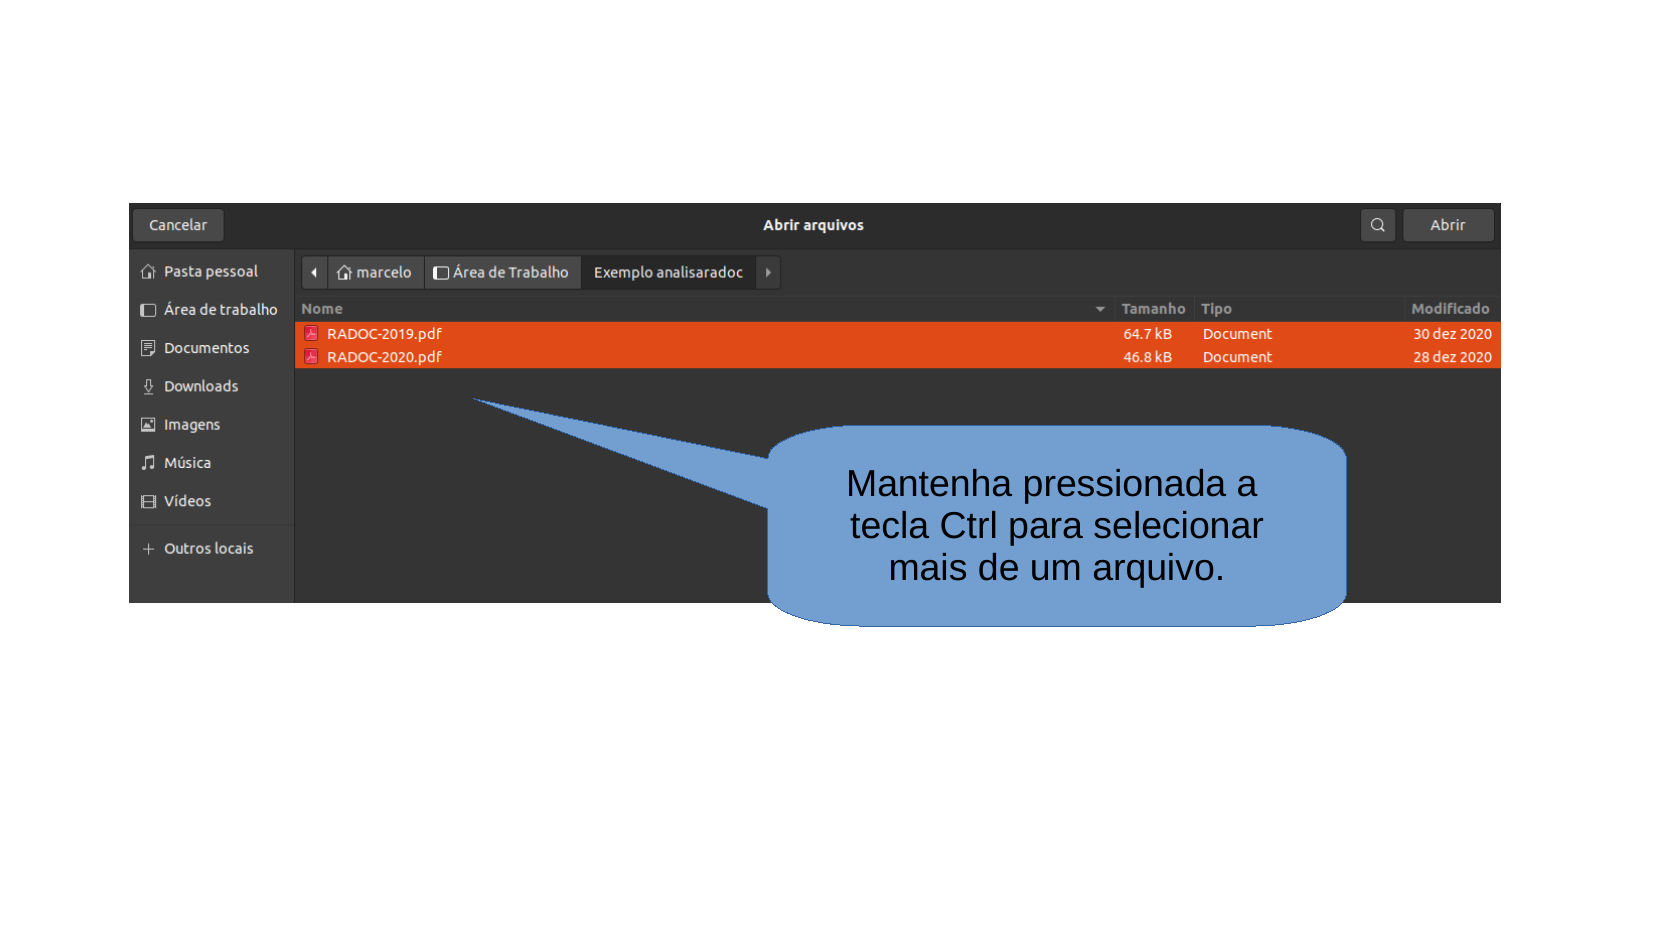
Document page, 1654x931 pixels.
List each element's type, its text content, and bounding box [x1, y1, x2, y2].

picture [129, 203, 1501, 603]
text_box Mantenha pressionada a tecla Ctrl para selecionar mais de um arquivo. [473, 398, 1347, 627]
